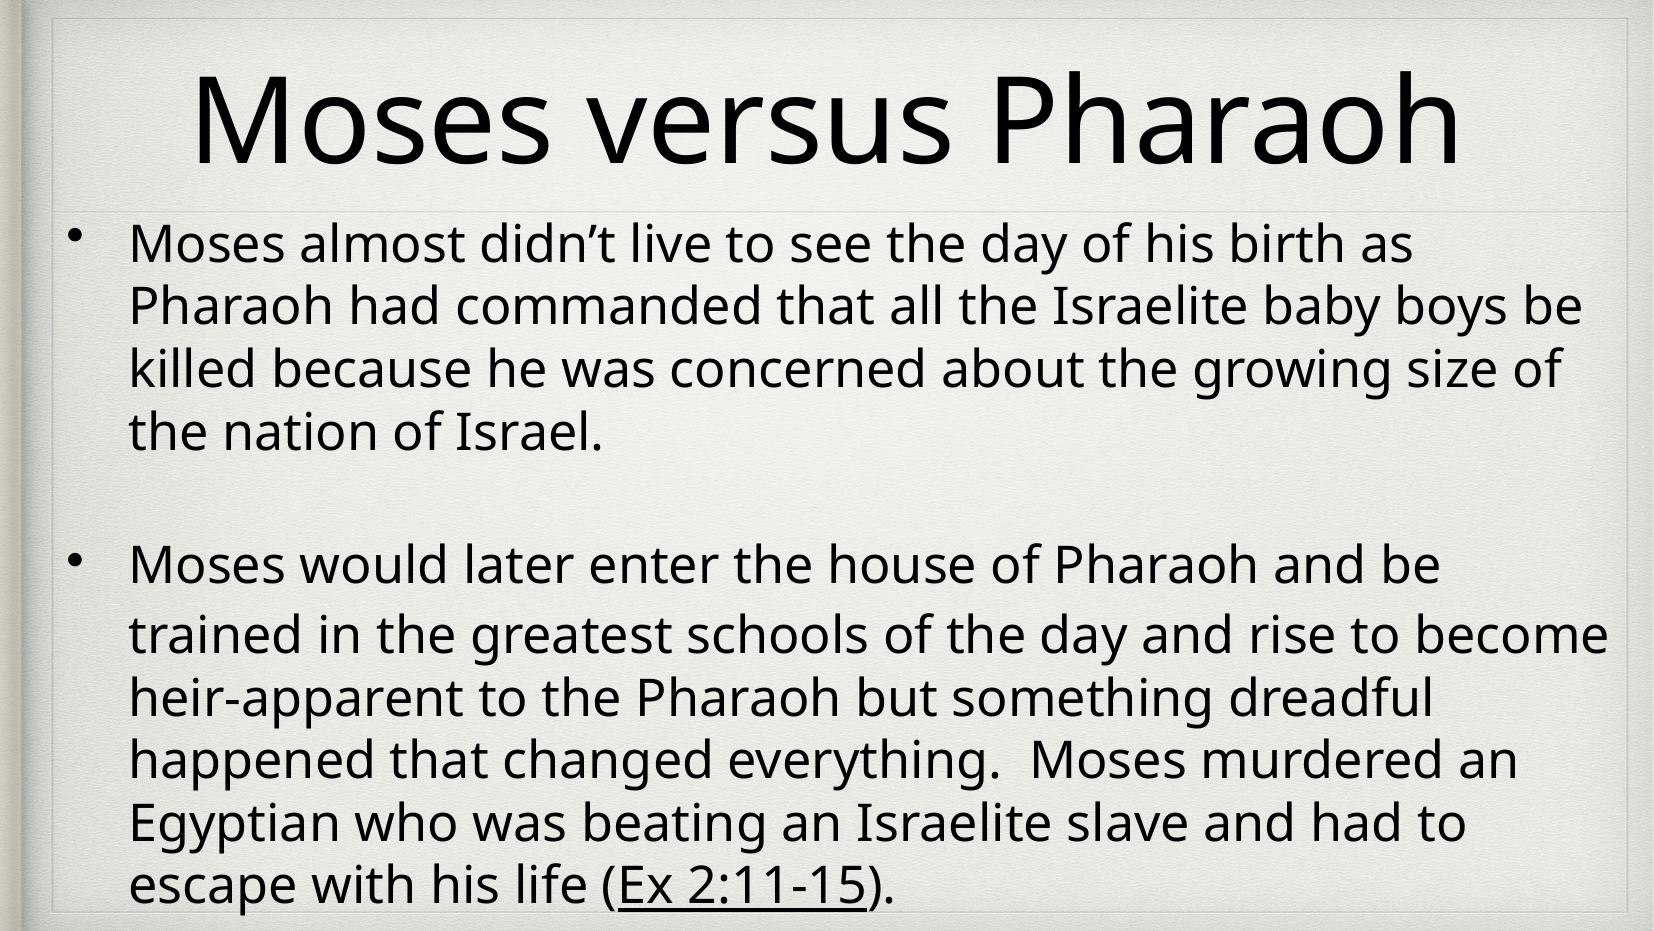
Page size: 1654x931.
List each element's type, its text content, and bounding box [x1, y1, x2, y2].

title Moses versus Pharaoh [116, 30, 1538, 200]
picture [0, 0, 1654, 931]
list Moses almost didn’t live to see the day of his birth as Pharaoh had commanded that all the Israelite baby boys be killed because he was concerned about the growing size of the nation of Israel. Moses would later enter the house of Pharaoh and be trained in the greatest schools of the day and rise to become heir-apparent to the Pharaoh but something dreadful happened that changed everything. Moses murdered an Egyptian who was beating an Israelite slave and had to escape with his life (Ex 2:11-15). [58, 217, 1628, 907]
